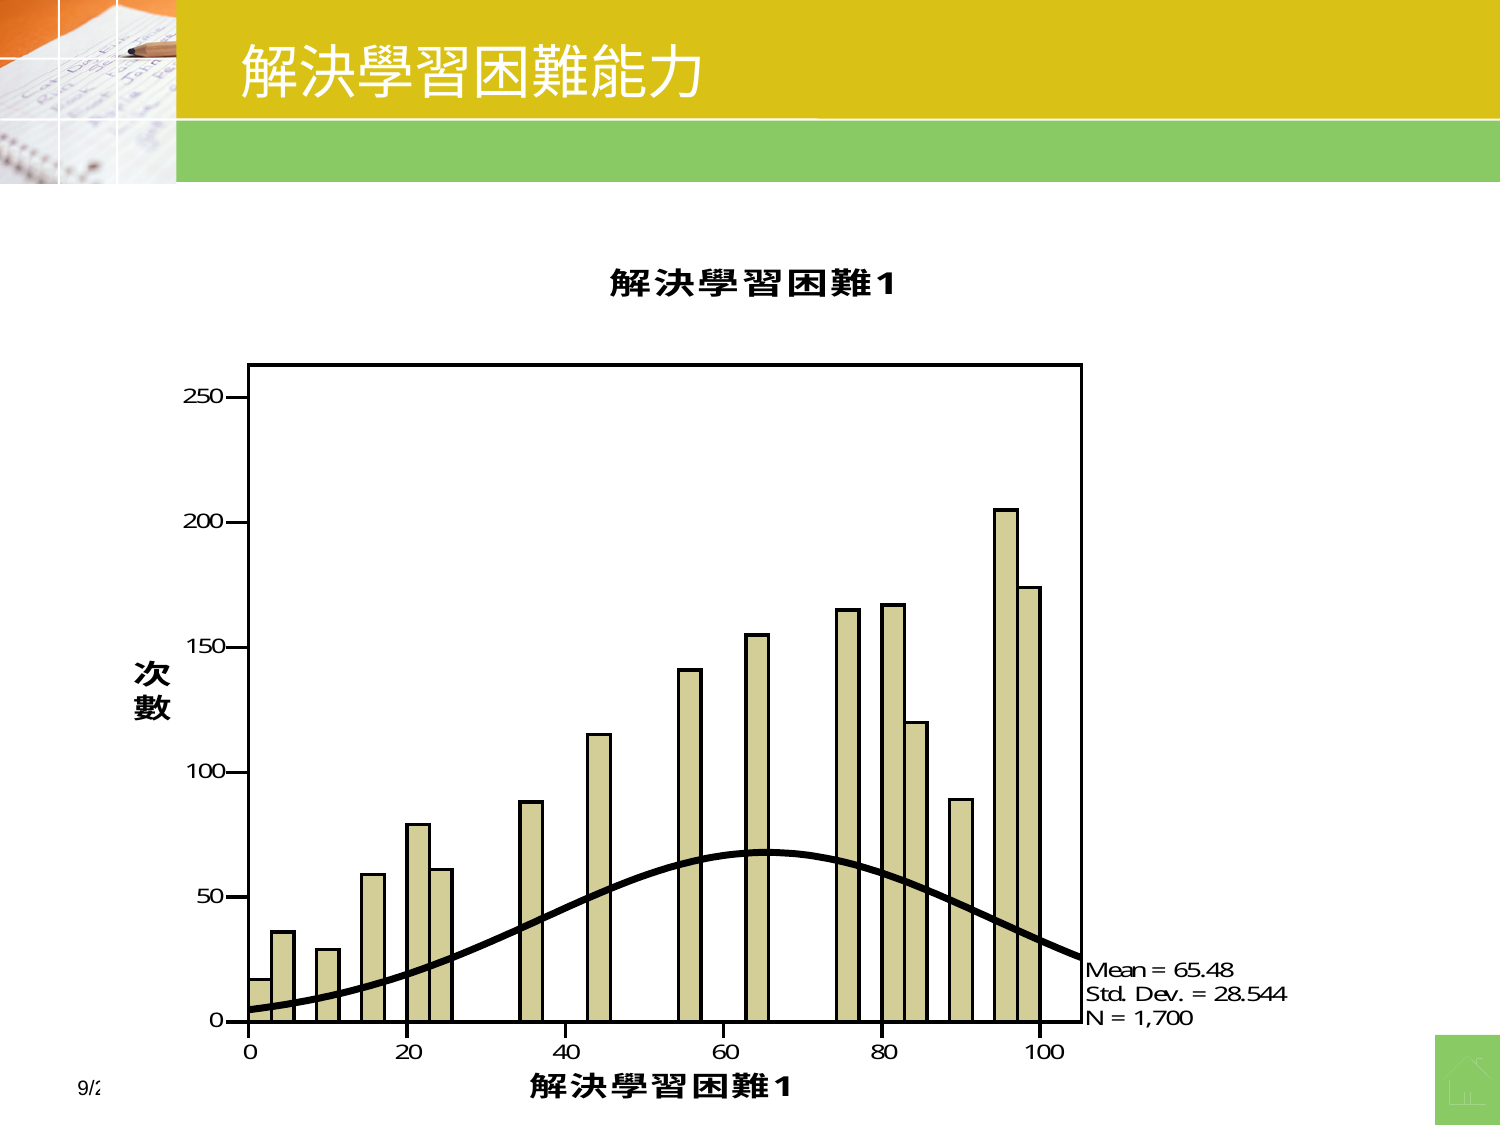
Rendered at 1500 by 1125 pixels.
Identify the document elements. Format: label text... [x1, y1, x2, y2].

text_box [62, 1067, 100, 1111]
title 解決學習困難能力 [225, 28, 1388, 109]
picture [100, 184, 1412, 1125]
text_box [1435, 1034, 1500, 1125]
